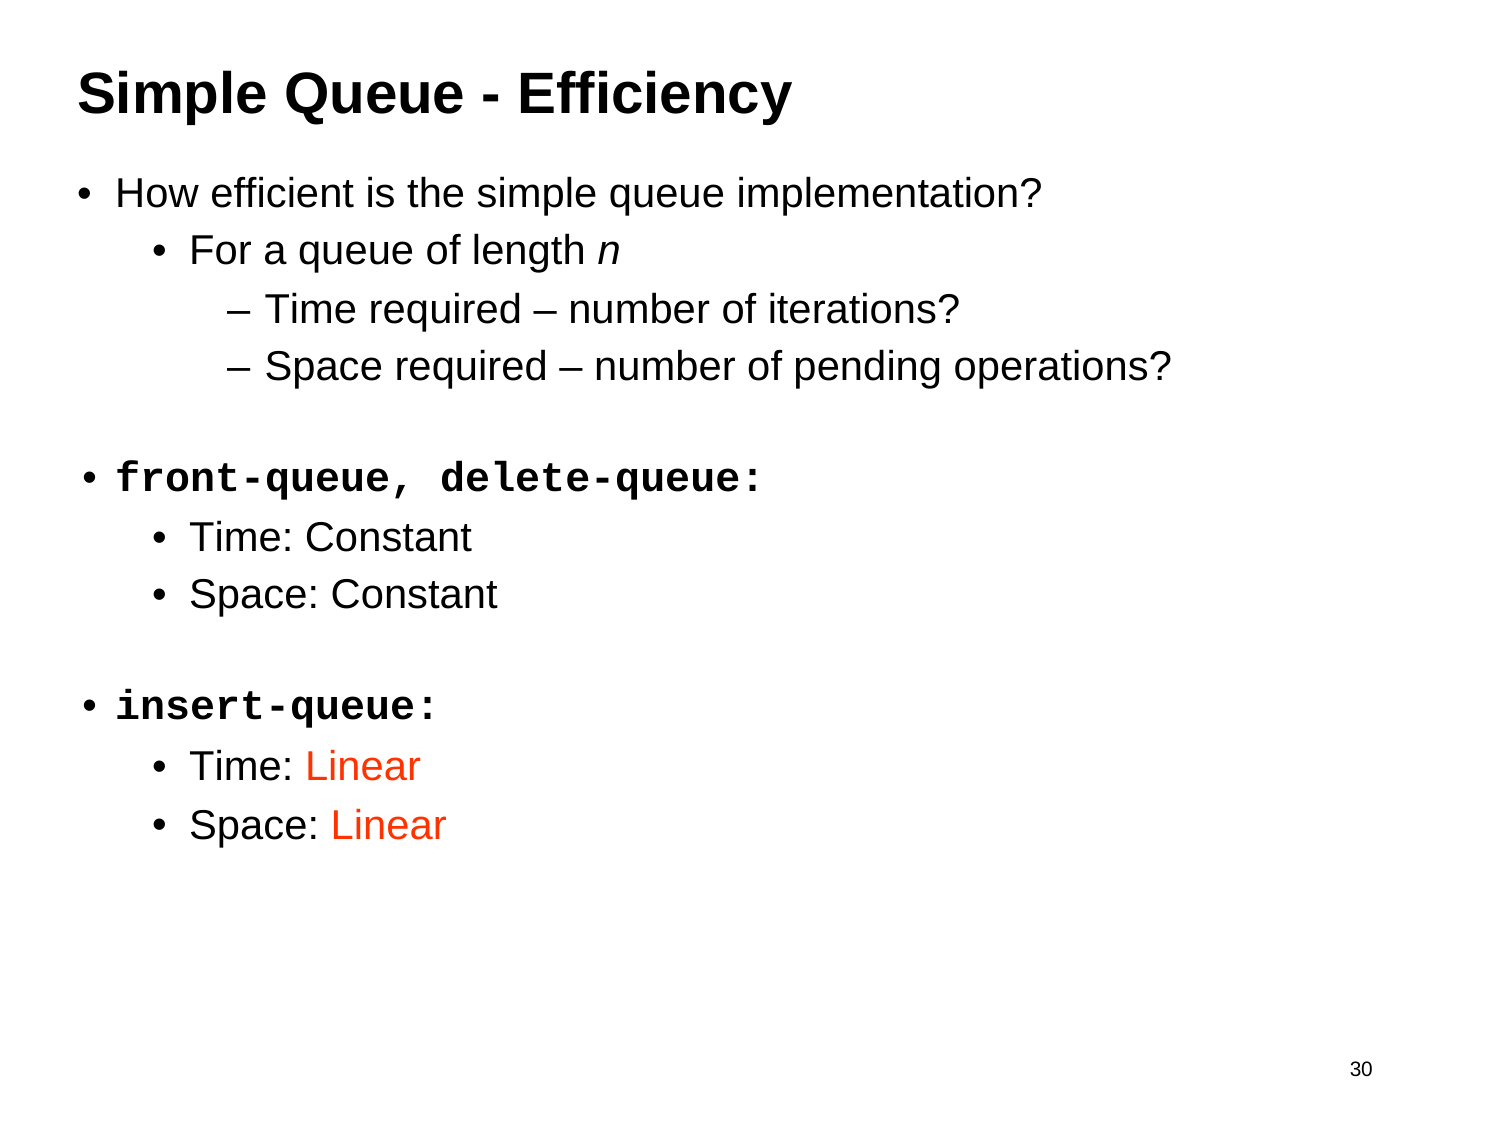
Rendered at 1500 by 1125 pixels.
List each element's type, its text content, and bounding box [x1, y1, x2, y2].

list How efficient is the simple queue implementation? For a queue of length n Time required – number of iterations? Space required – number of pending operations? front-queue, delete-queue: Time: Constant Space: Constant insert-queue: Time: Linear Space: Linear [62, 162, 1450, 1000]
title Simple Queue - Efficiency [62, 24, 1338, 162]
